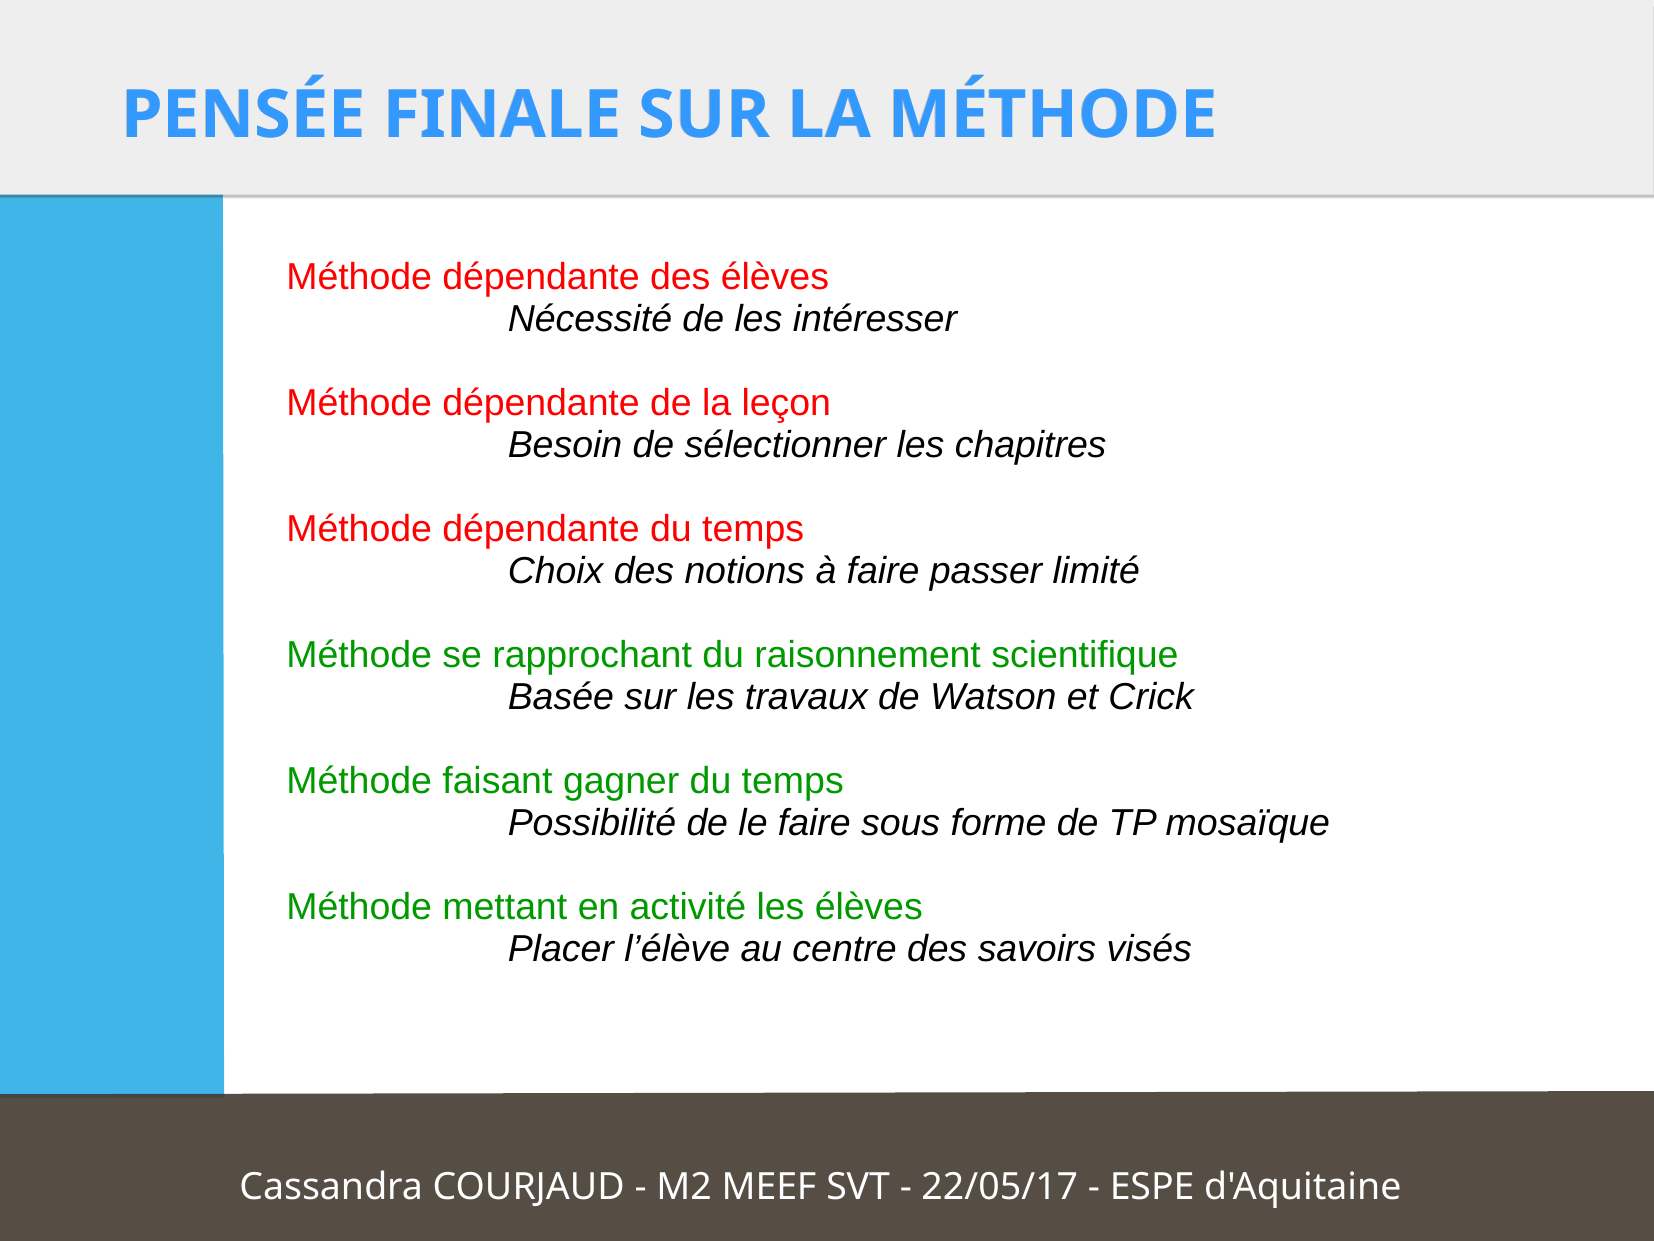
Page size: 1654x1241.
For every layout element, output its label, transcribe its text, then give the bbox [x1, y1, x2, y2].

text_box PENSÉE FINALE SUR LA MÉTHODE [106, 59, 1654, 148]
text_box Méthode dépendante des élèves Nécessité de les intéresser Méthode dépendante de la leçon Besoin de sélectionner les chapitres Méthode dépendante du temps Choix des notions à faire passer limité Méthode se rapprochant du raisonnement scientifique Basée sur les travaux de Watson et Crick Méthode faisant gagner du temps Possibilité de le faire sous forme de TP mosaïque Méthode mettant en activité les élèves Placer l’élève au centre des savoirs visés [271, 248, 1619, 977]
